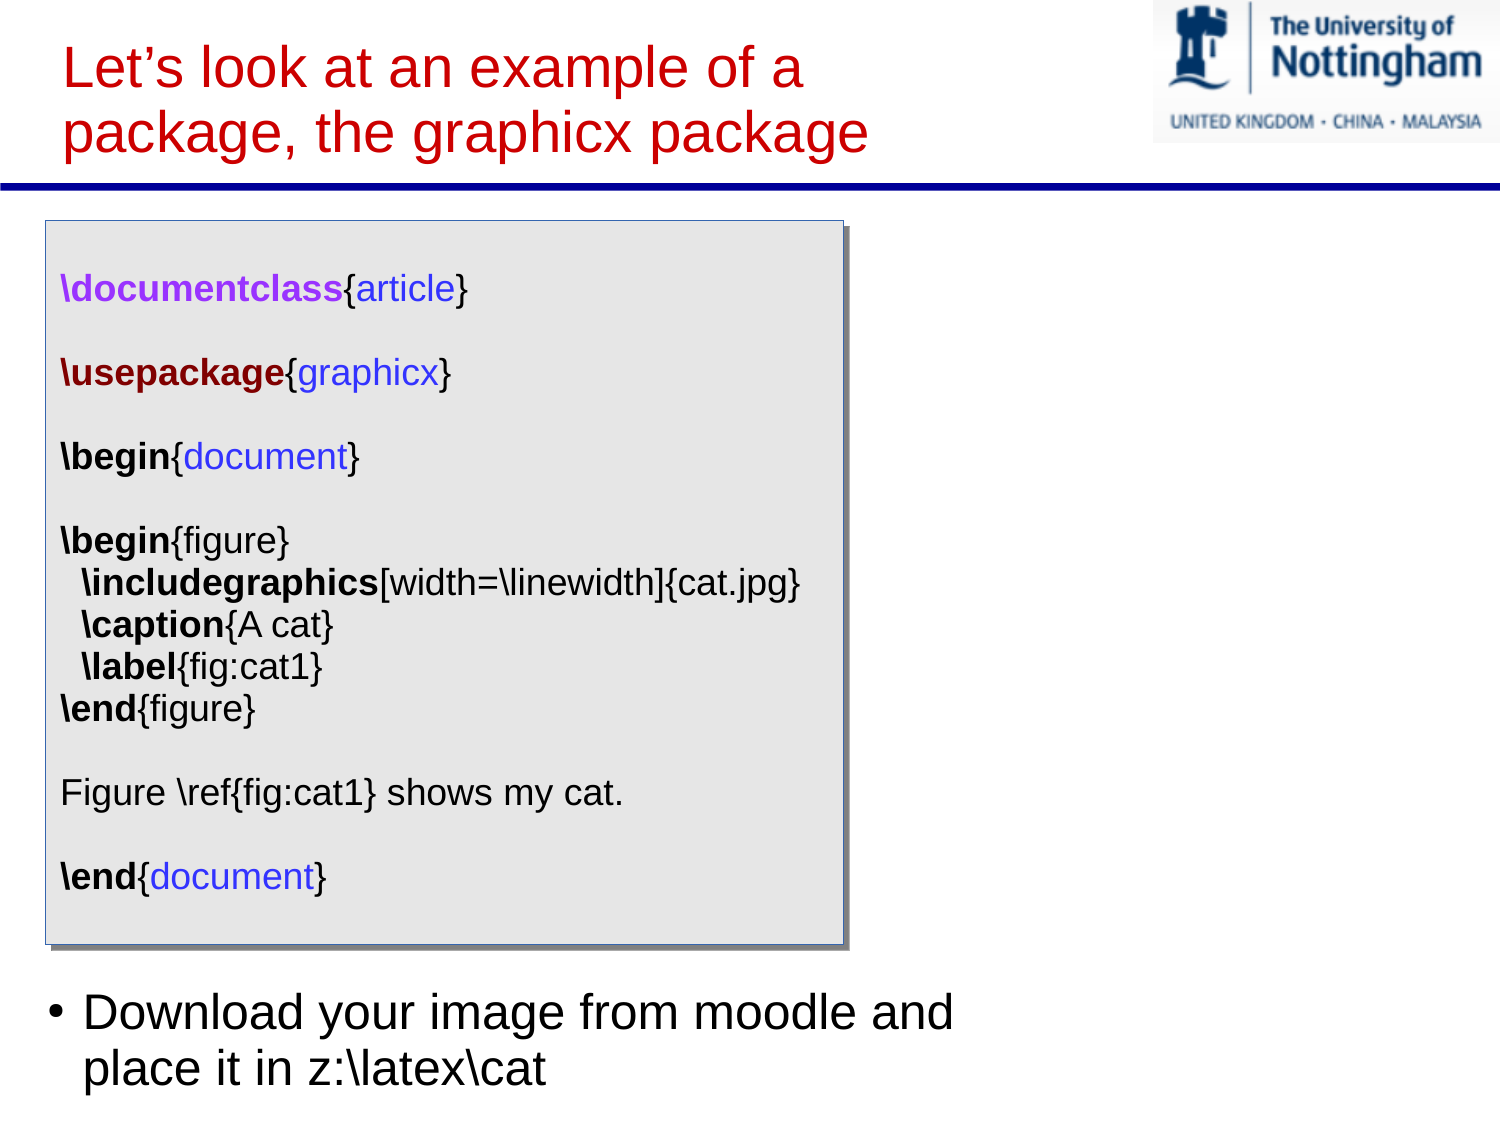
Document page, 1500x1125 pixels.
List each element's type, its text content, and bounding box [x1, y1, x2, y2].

text_box \documentclass{article} \usepackage{graphicx} \begin{document} \begin{figure} \includegraphics[width=\linewidth]{cat.jpg} \caption{A cat} \label{fig:cat1} \end{figure} Figure \ref{fig:cat1} shows my cat. \end{document} [45, 220, 844, 945]
text_box Let’s look at an example of a package, the graphicx package [47, 27, 1047, 173]
text_box Download your image from moodle and place it in z:\latex\cat [32, 976, 1101, 1104]
picture [1153, 0, 1500, 143]
